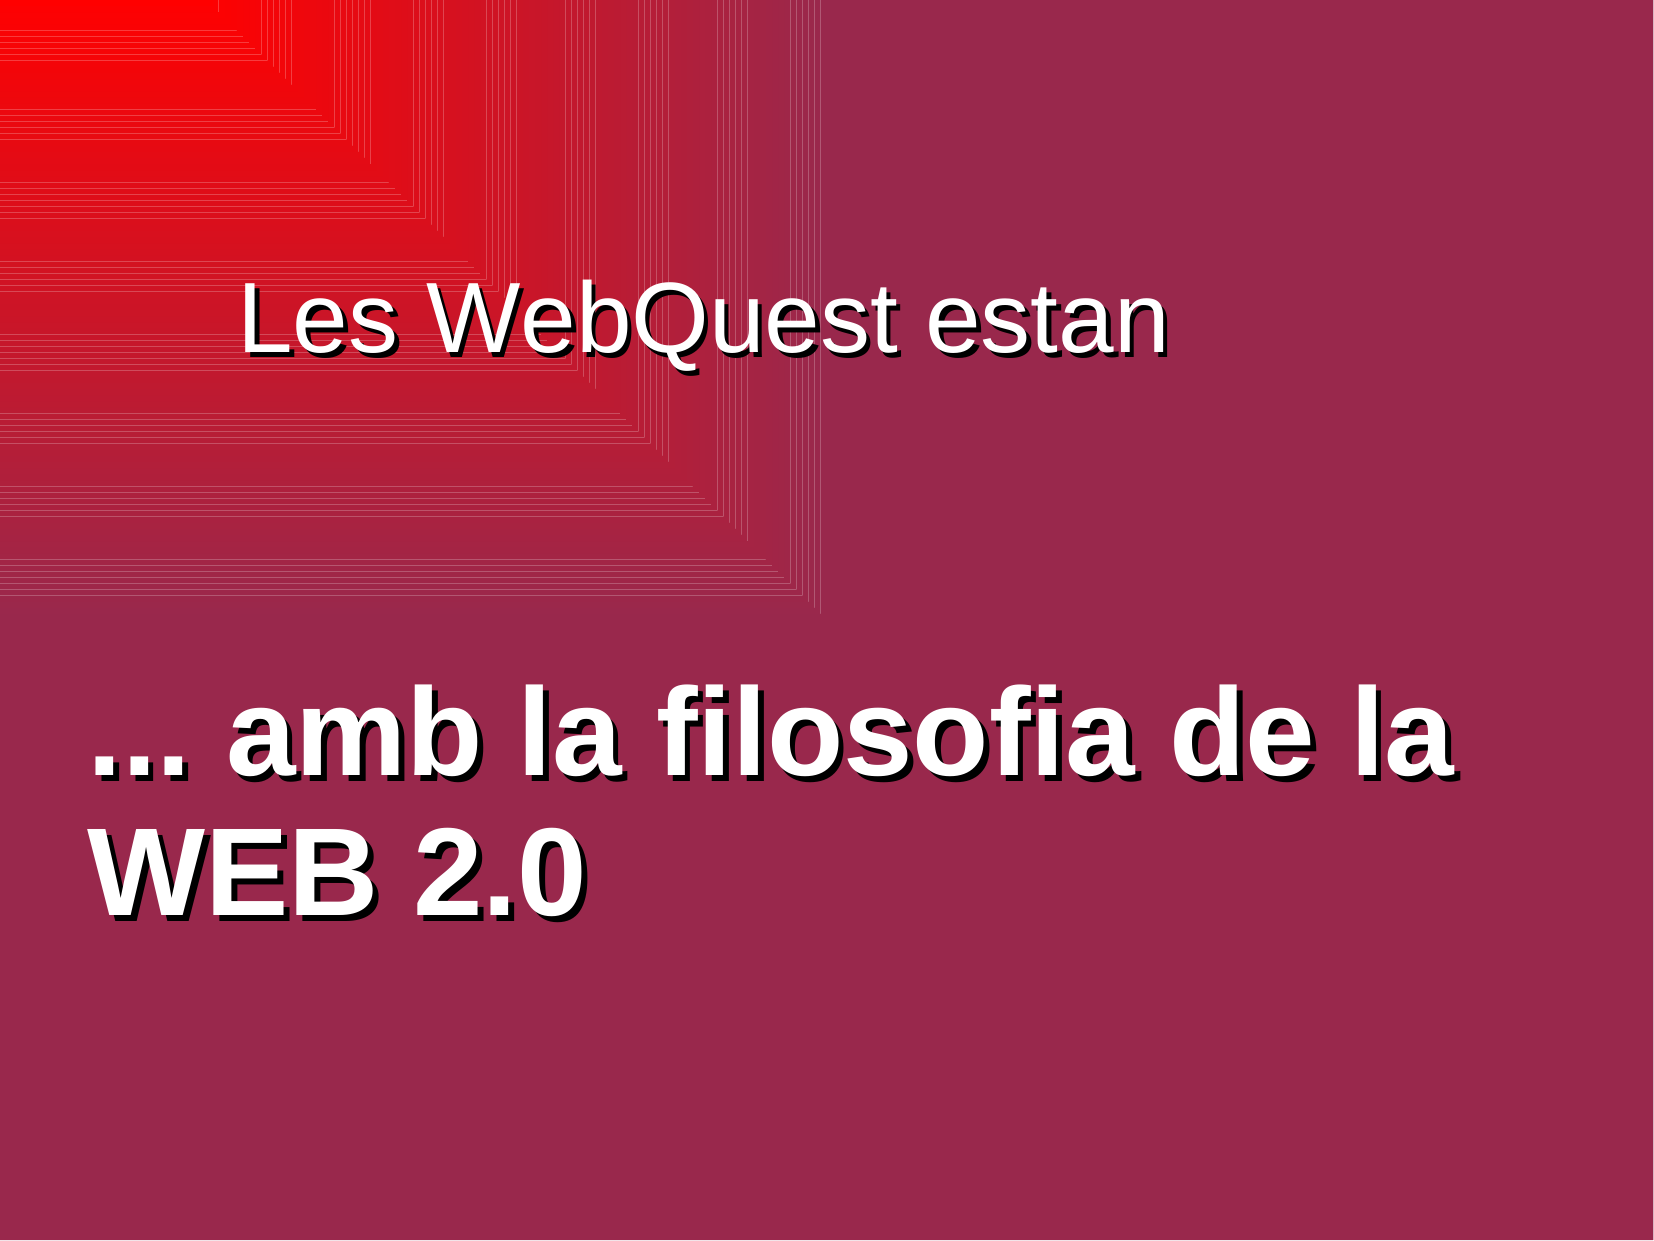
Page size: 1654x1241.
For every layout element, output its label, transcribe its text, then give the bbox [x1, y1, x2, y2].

text_box Les WebQuest estan [237, 262, 1351, 381]
text_box ... amb la filosofia de la WEB 2.0 [87, 662, 1576, 949]
